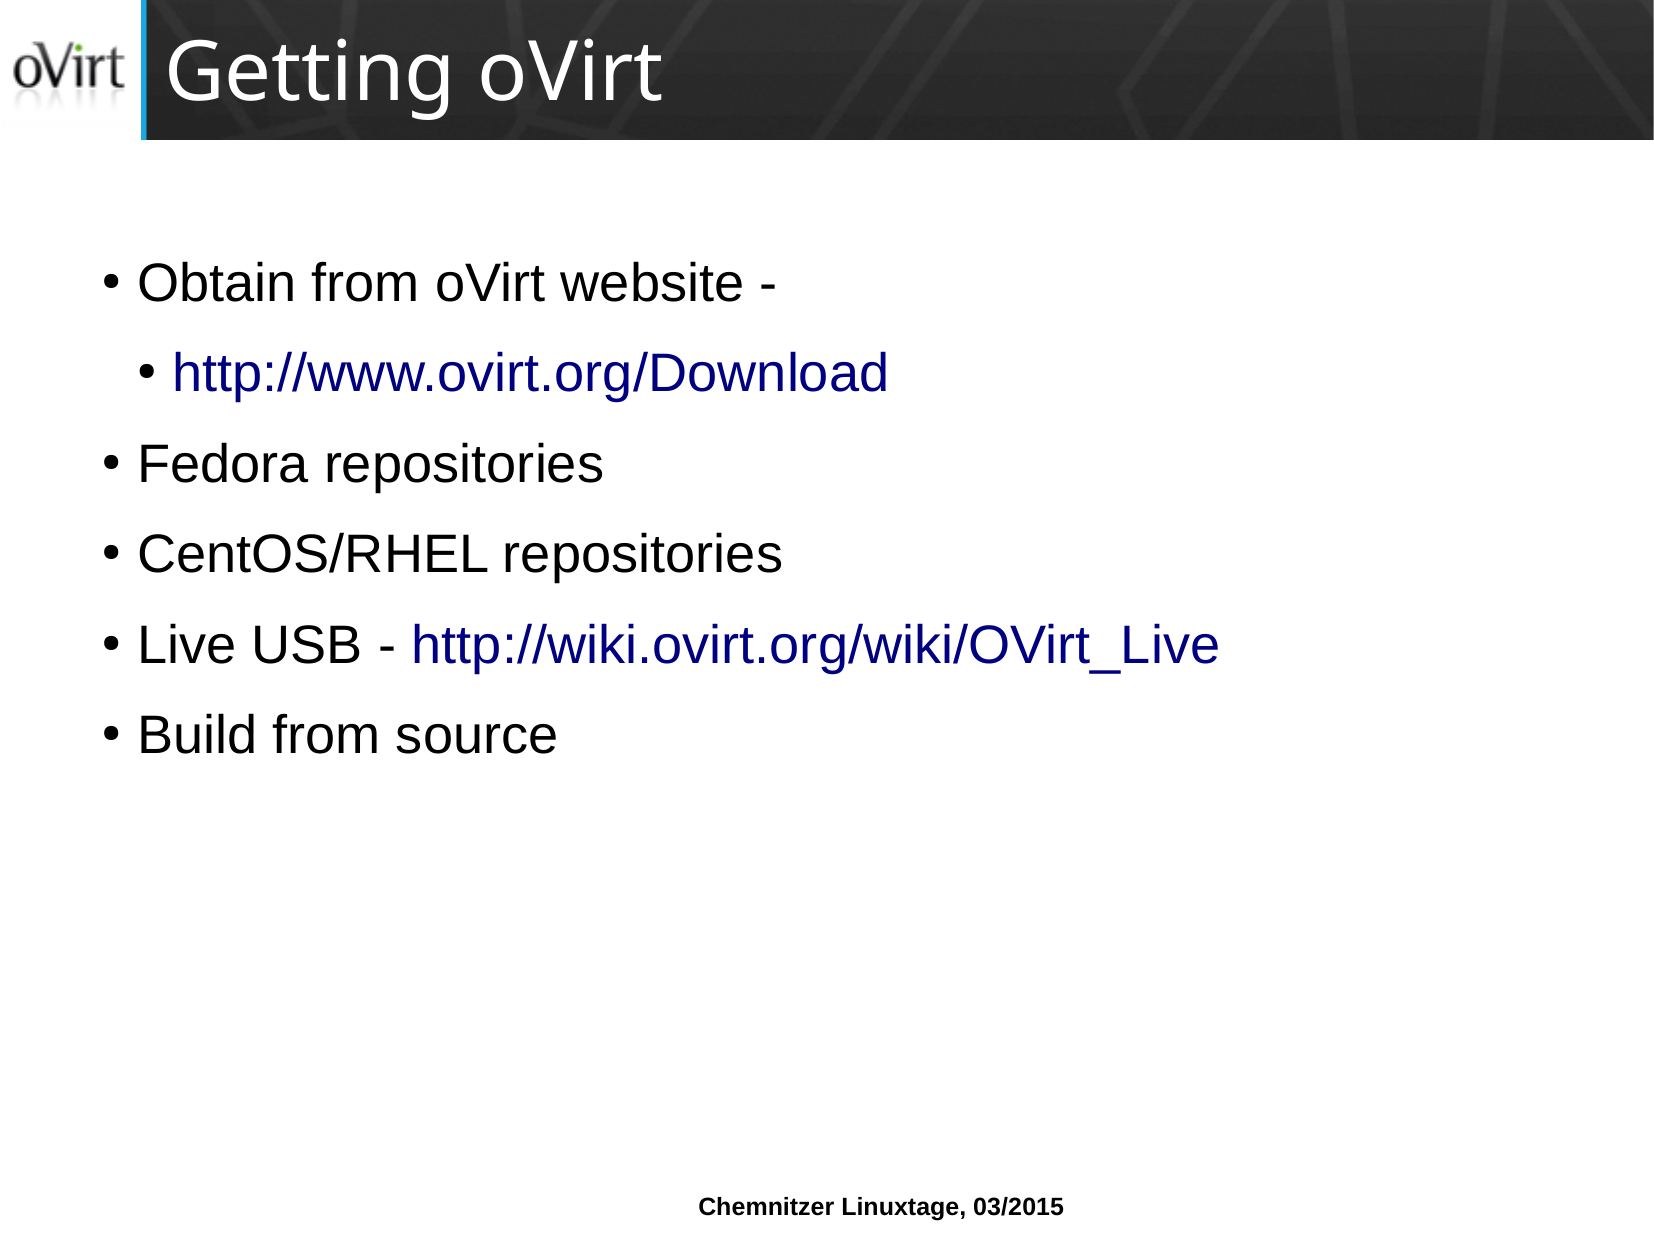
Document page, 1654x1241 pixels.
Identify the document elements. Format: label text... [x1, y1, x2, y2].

picture [0, 0, 1654, 140]
title Getting oVirt [164, 18, 1653, 119]
text_box Obtain from oVirt website - http://www.ovirt.org/Download Fedora repositories CentOS/RHEL repositories Live USB - http://wiki.ovirt.org/wiki/OVirt_Live Build from source [86, 244, 1576, 1126]
